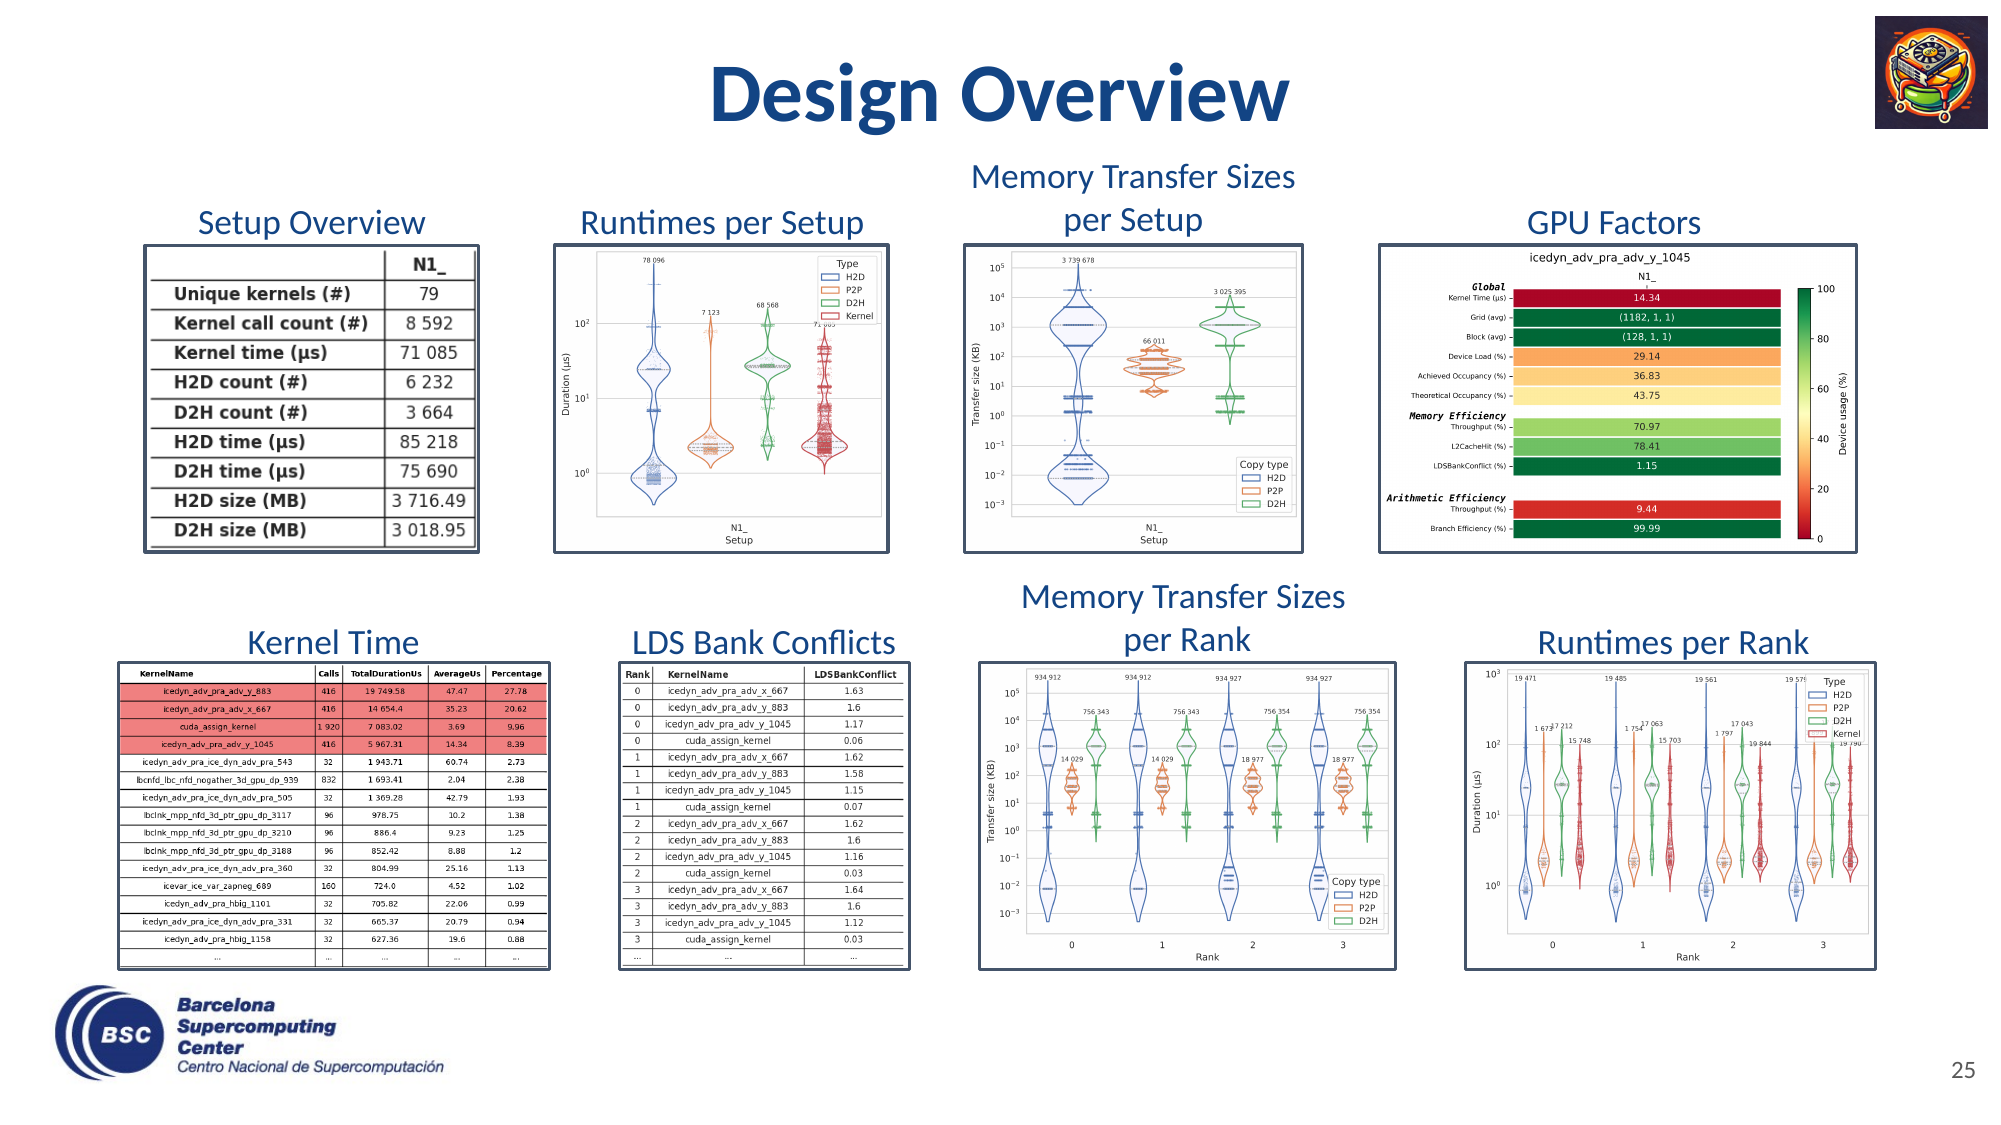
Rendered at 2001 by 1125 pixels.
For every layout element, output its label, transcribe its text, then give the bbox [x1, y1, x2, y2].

text_box GPU Factors [1377, 196, 1852, 244]
slide_number <number> [1871, 1038, 1992, 1125]
text_box Runtimes per Setup [555, 196, 890, 244]
text_box Runtimes per Rank [1467, 616, 1880, 665]
text_box Memory Transfer Sizes per Setup [944, 147, 1323, 244]
text_box Setup Overview [145, 196, 480, 244]
title Design Overview [0, 41, 2000, 174]
text_box Memory Transfer Sizes per Rank [981, 567, 1394, 664]
picture [966, 246, 1302, 551]
text_box LDS Bank Conflicts [615, 616, 913, 665]
picture [0, 0, 2001, 1125]
text_box Kernel Time [119, 616, 548, 664]
